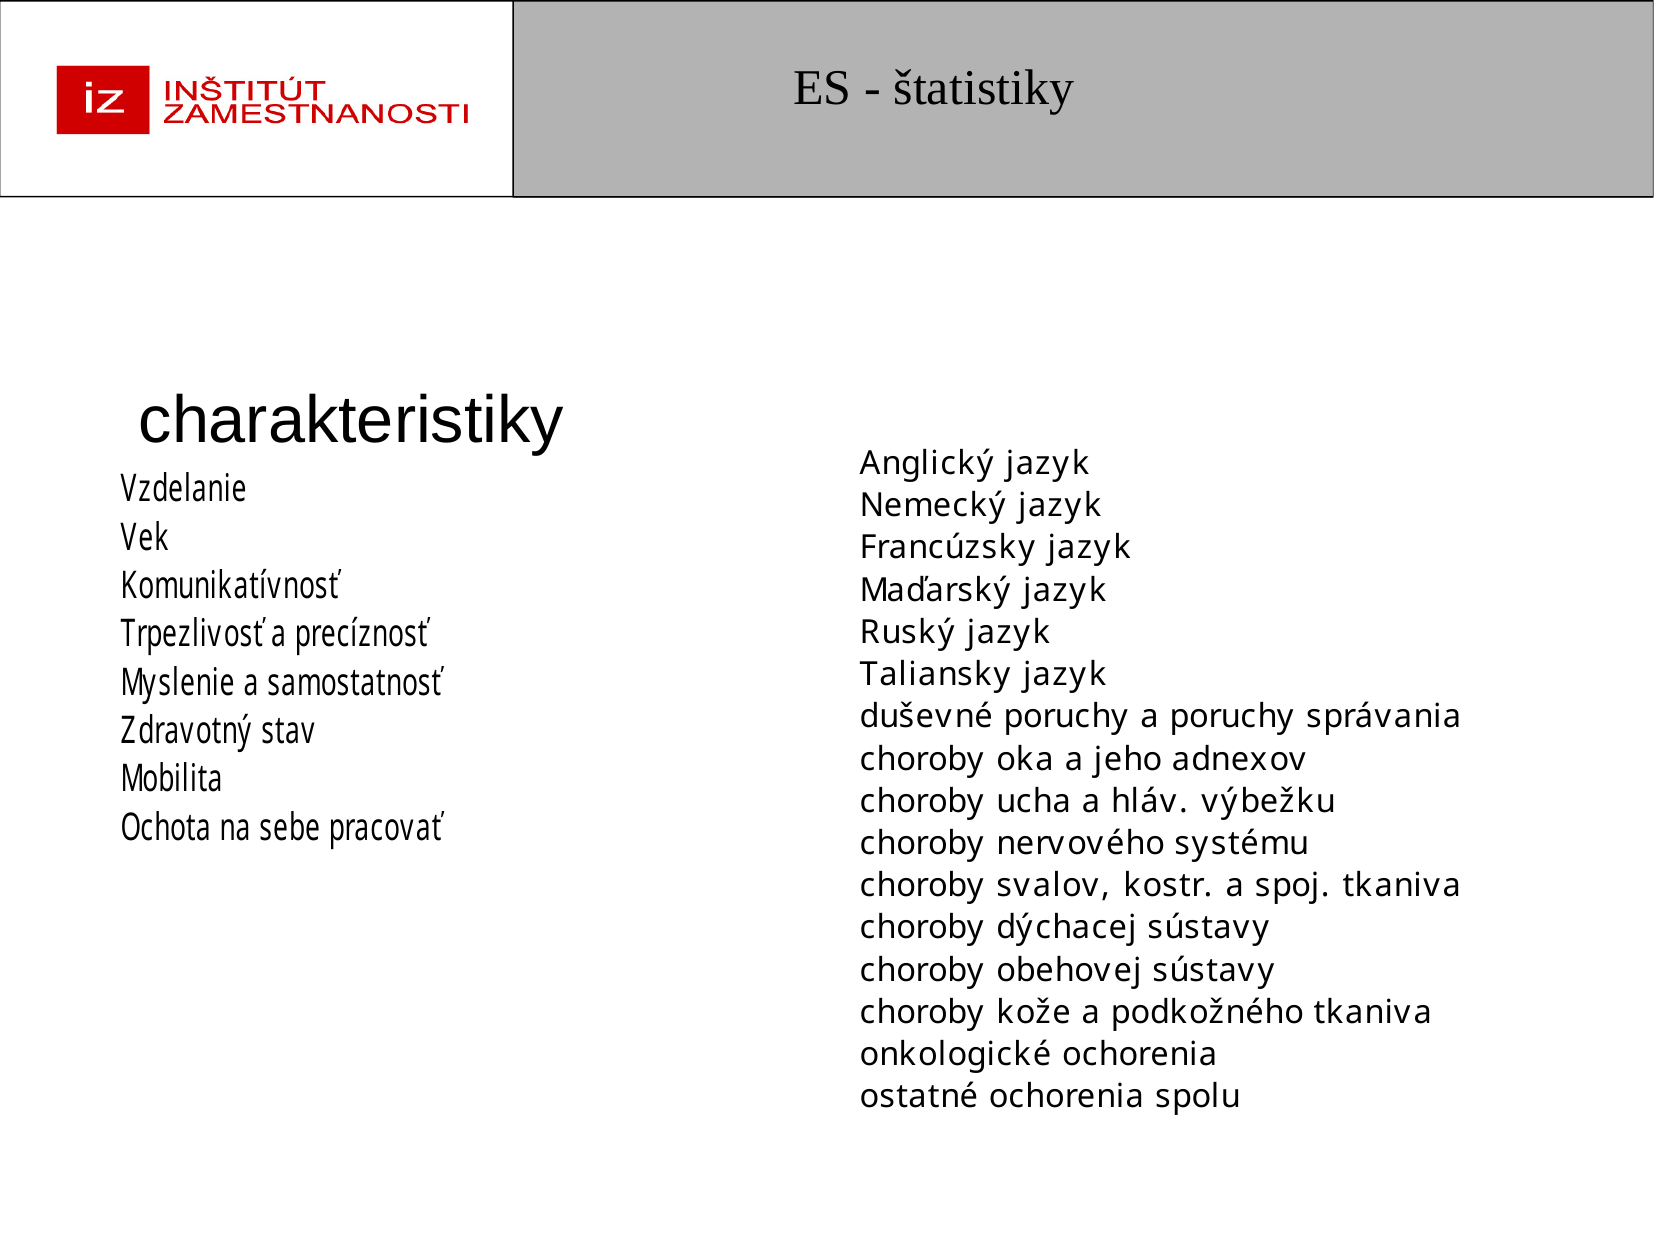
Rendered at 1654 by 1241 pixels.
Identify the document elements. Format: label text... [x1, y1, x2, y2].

list charakteristiky [121, 344, 1534, 1127]
chart [856, 442, 1512, 1123]
text_box ES - štatistiky [741, 59, 1270, 130]
chart [118, 465, 650, 857]
picture [5, 6, 513, 190]
text_box [0, 0, 1654, 197]
